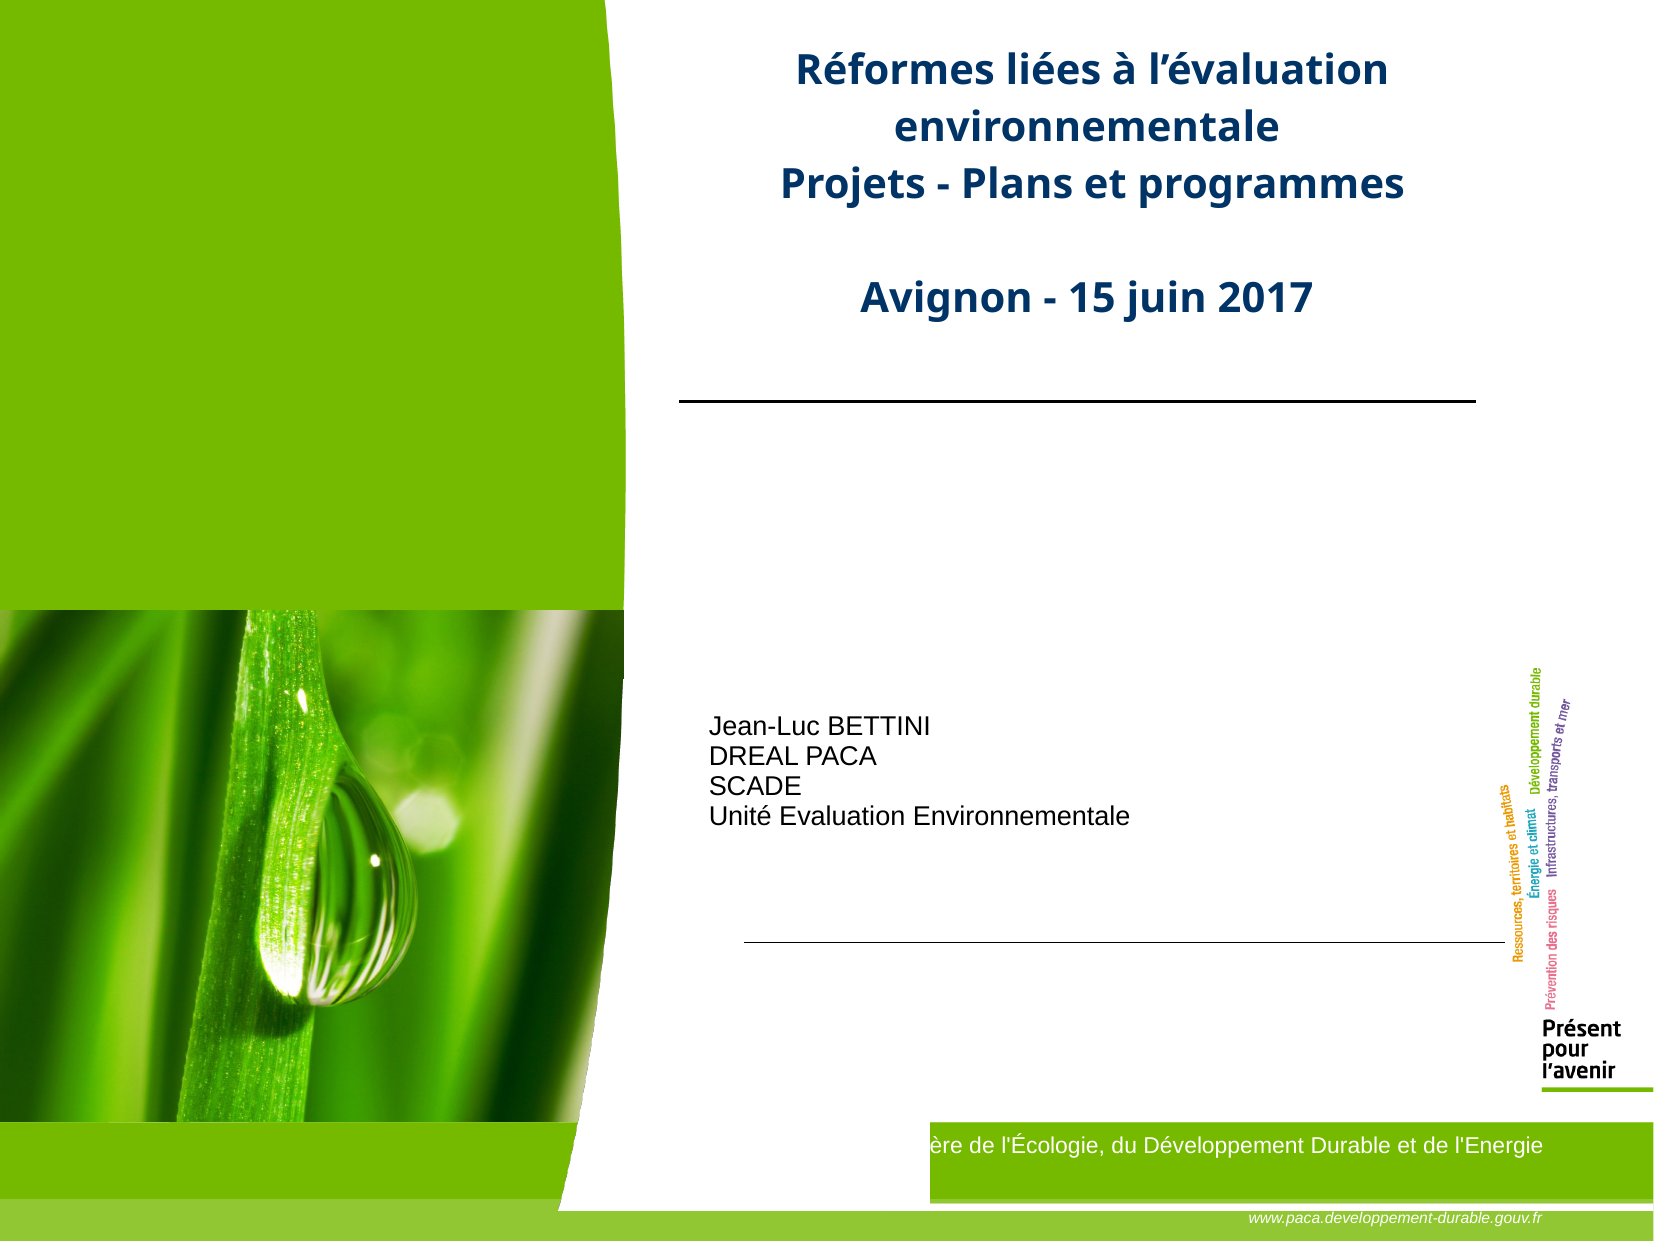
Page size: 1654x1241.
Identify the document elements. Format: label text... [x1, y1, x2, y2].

text_box www.paca.developpement-durable.gouv.fr [877, 1202, 1557, 1235]
title Réformes liées à l’évaluation environnementale Projets - Plans et programmes Avignon - 15 juin 2017 [679, 7, 1506, 414]
picture [0, 0, 1654, 1241]
text_box Jean-Luc BETTINI DREAL PACA SCADE Unité Evaluation Environnementale [708, 590, 1506, 945]
text_box Ministère de l'Écologie, du Développement Durable et de l'Energie [732, 1125, 1559, 1189]
